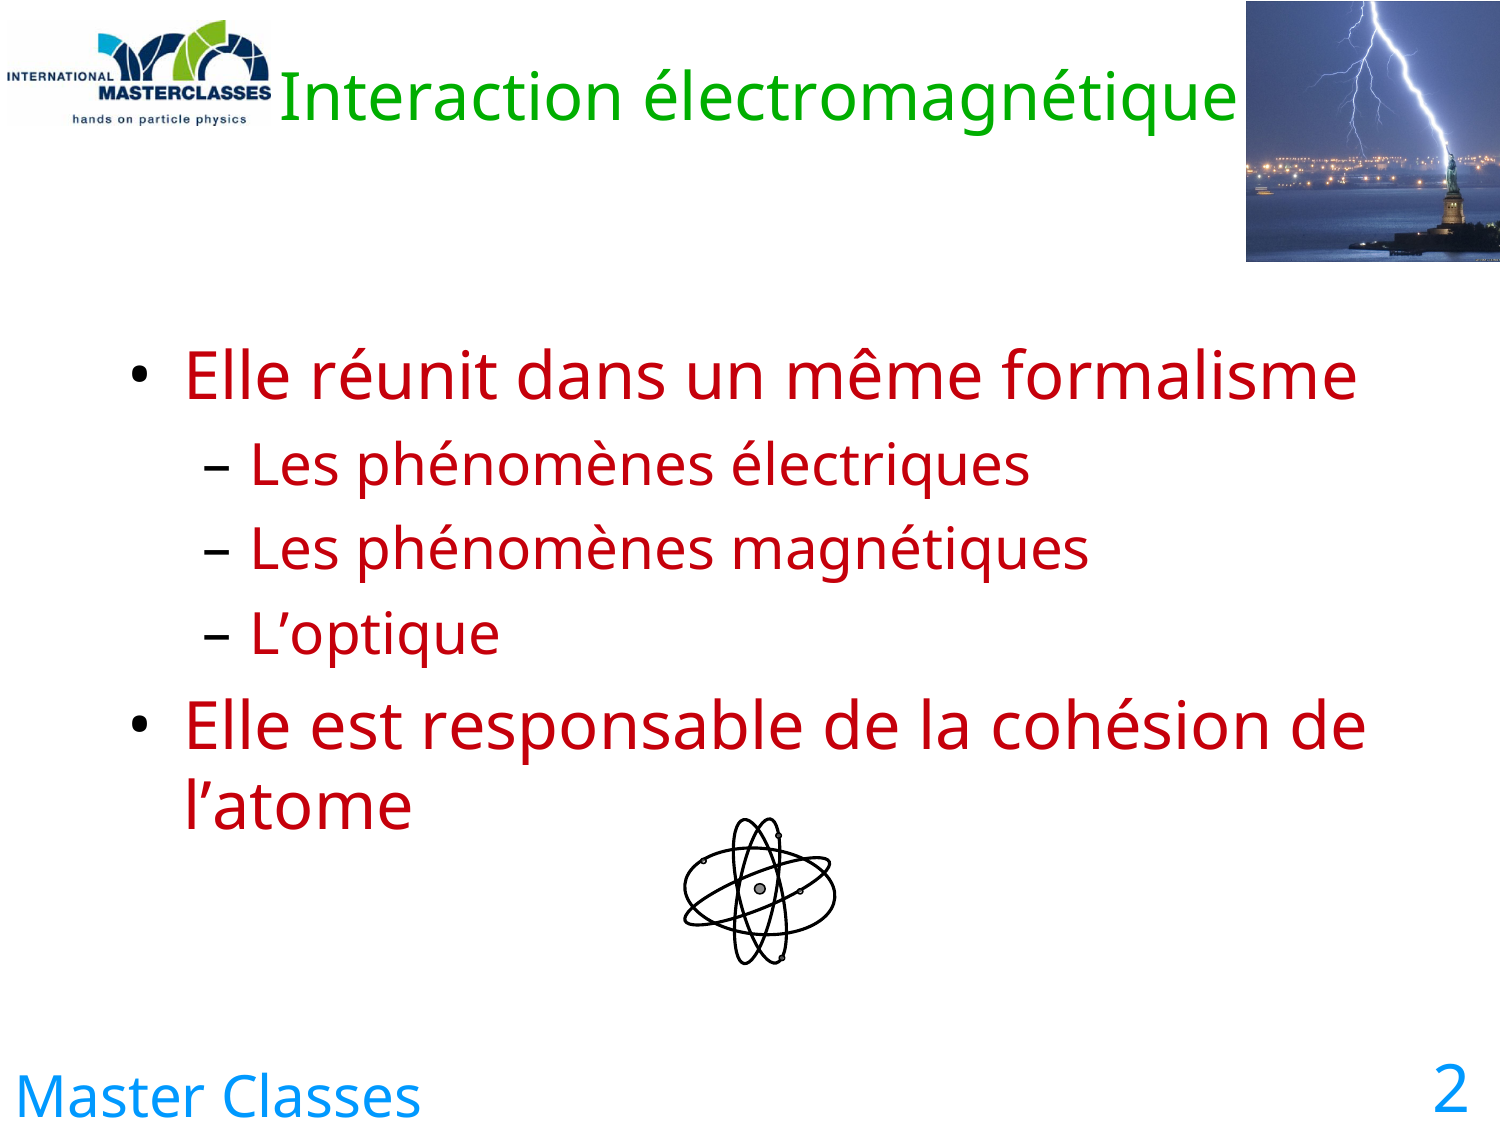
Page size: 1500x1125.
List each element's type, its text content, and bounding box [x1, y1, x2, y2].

text_box [700, 858, 707, 864]
list Elle réunit dans un même formalisme Les phénomènes électriques Les phénomènes magnétiques L’optique Elle est responsable de la cohésion de l’atome [112, 324, 1477, 1016]
picture [2, 10, 222, 130]
picture [1246, 1, 1500, 262]
title Interaction électromagnétique [222, 0, 1298, 188]
text_box [775, 833, 782, 839]
text_box [754, 883, 766, 894]
